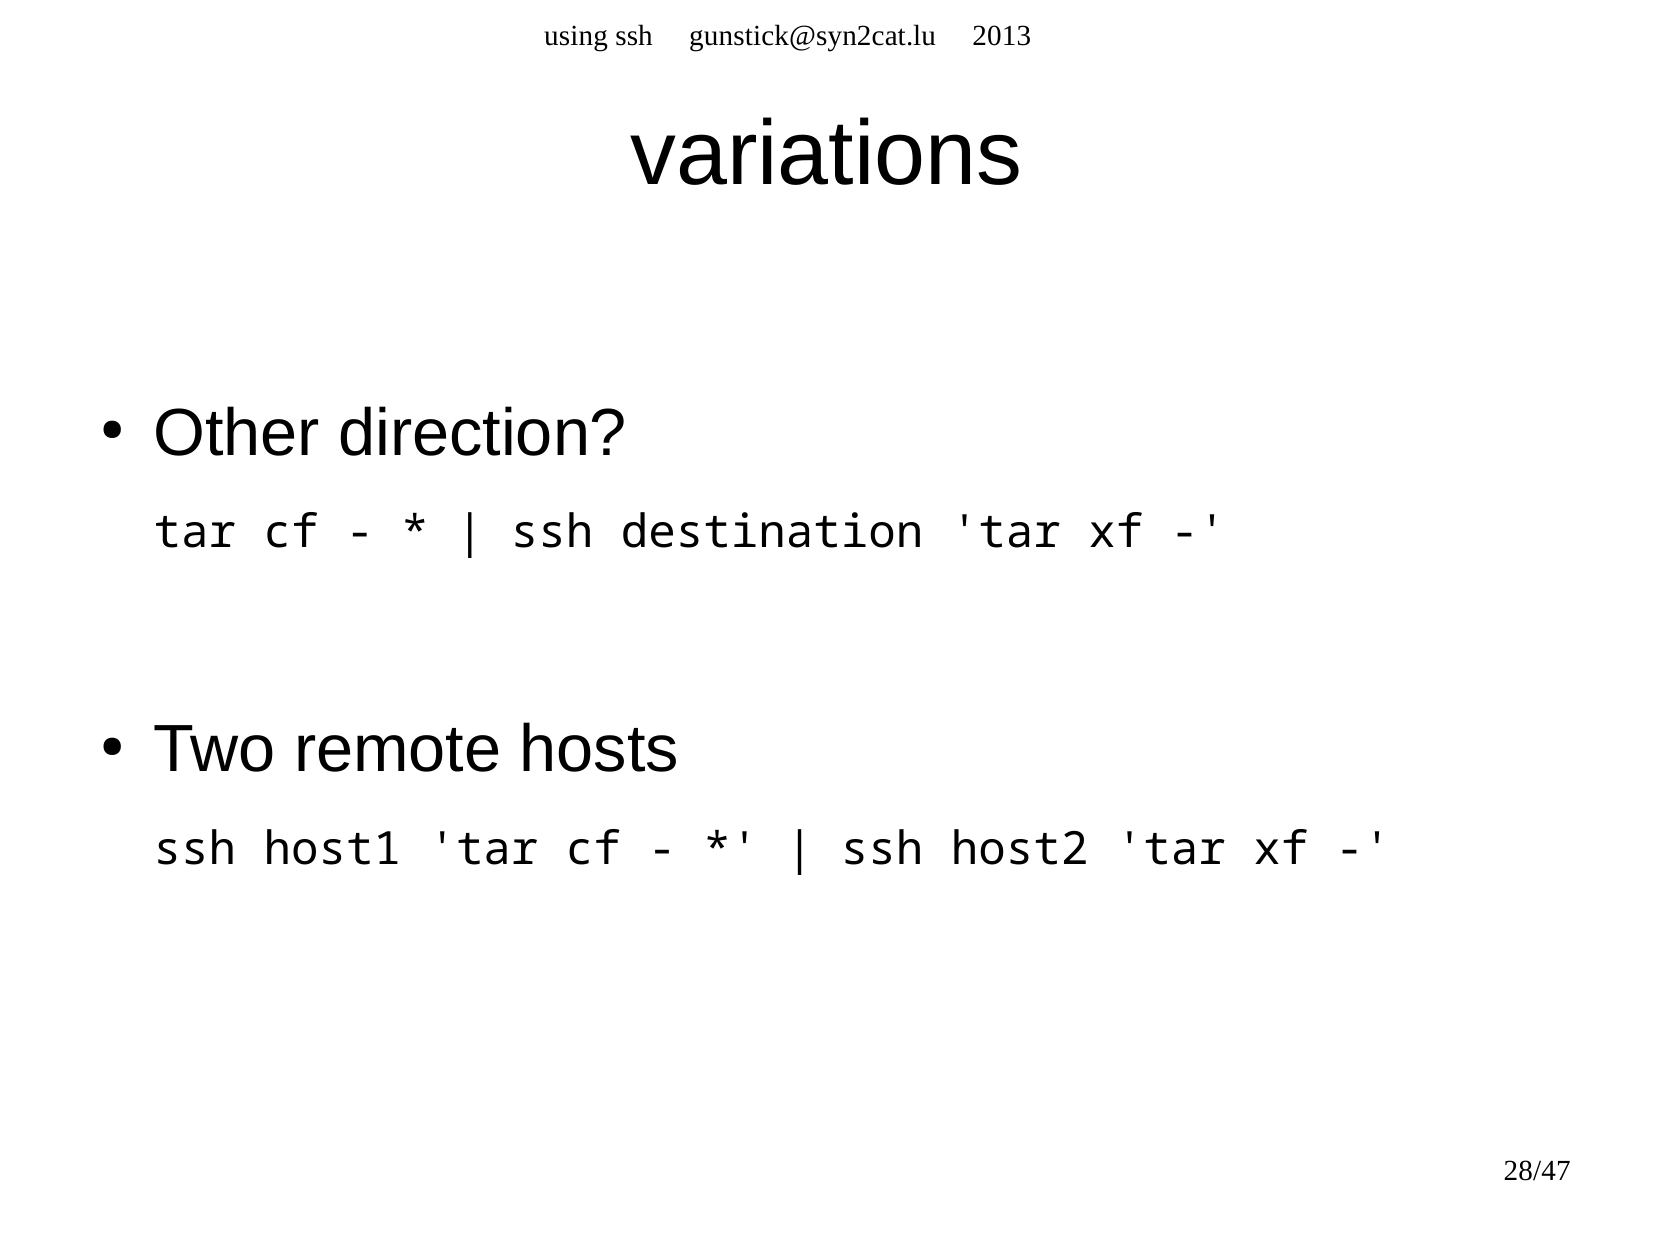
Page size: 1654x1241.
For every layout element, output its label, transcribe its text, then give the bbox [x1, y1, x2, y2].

list Other direction? tar cf - * | ssh destination 'tar xf -' Two remote hosts ssh host1 'tar cf - *' | ssh host2 'tar xf -' [82, 290, 1636, 1010]
title variations [82, 49, 1571, 257]
